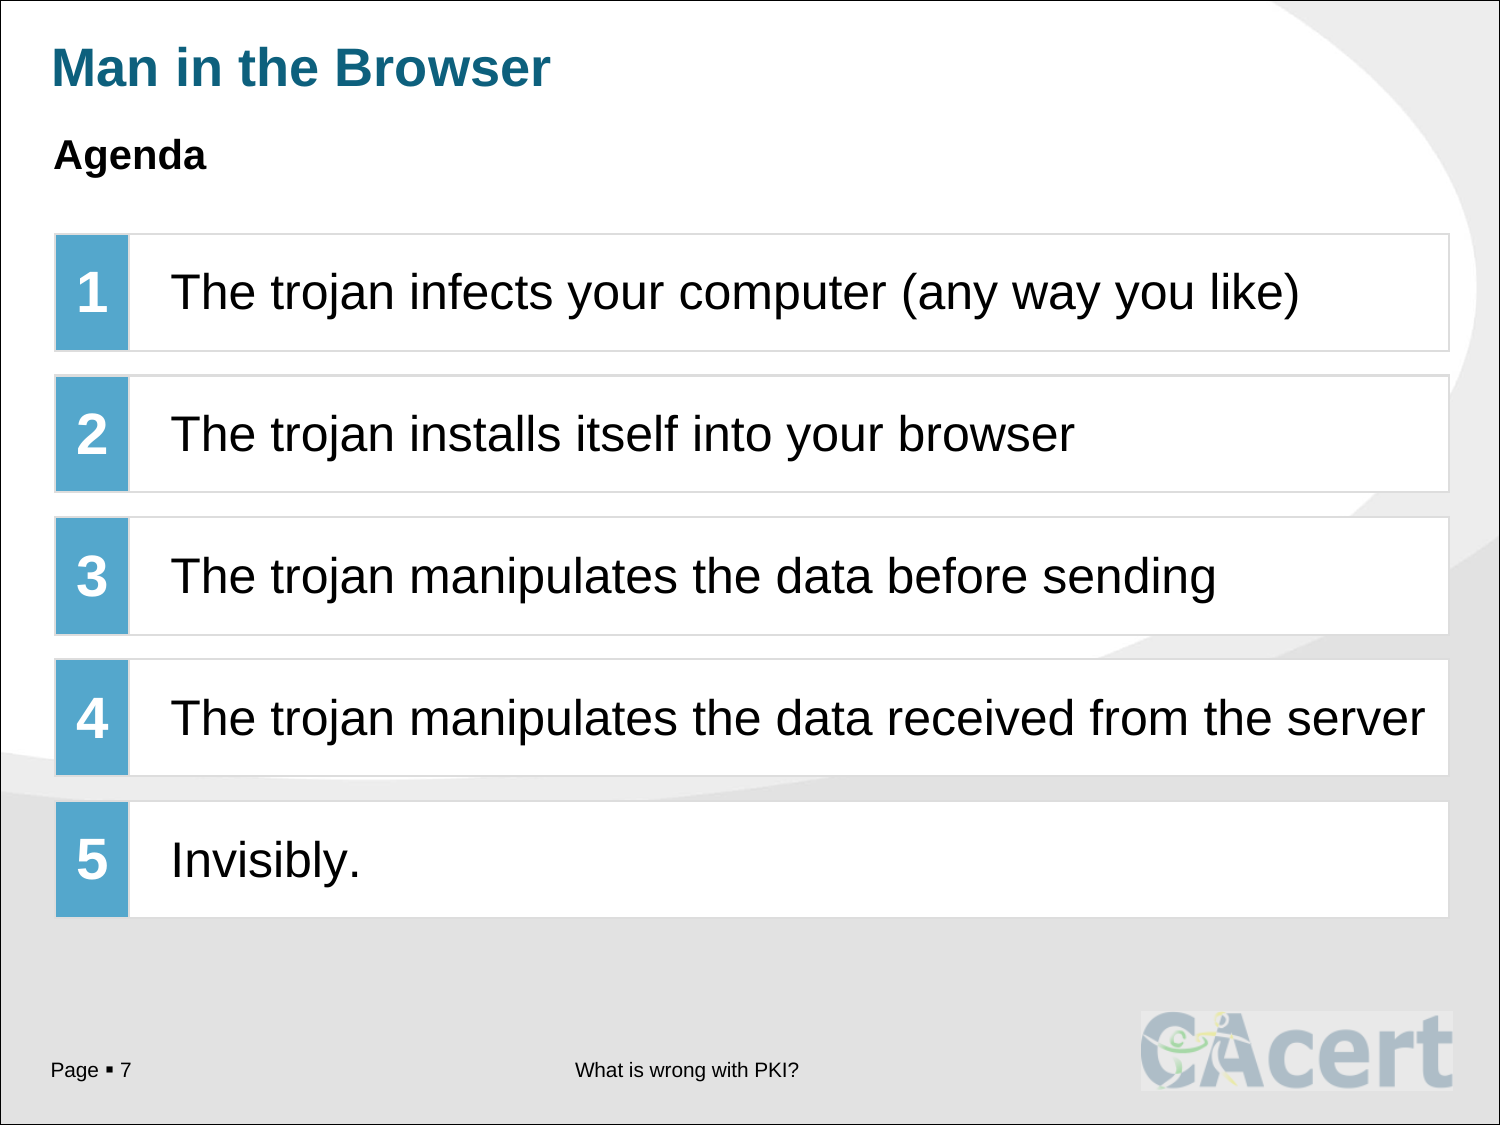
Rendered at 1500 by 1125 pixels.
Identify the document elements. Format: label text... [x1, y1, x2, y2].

text_box Agenda [53, 125, 997, 185]
text_box The trojan manipulates the data before sending [129, 517, 1450, 635]
text_box Invisibly. [129, 801, 1450, 919]
title Man in the Browser [51, 19, 1450, 118]
text_box 1 [55, 233, 129, 351]
picture [1, 1, 1499, 1124]
text_box The trojan installs itself into your browser [129, 375, 1450, 493]
text_box 4 [55, 659, 129, 777]
text_box The trojan infects your computer (any way you like) [129, 233, 1450, 351]
text_box 2 [55, 375, 129, 493]
text_box The trojan manipulates the data received from the server [129, 659, 1450, 777]
text_box 5 [55, 801, 129, 919]
text_box 3 [55, 517, 129, 635]
